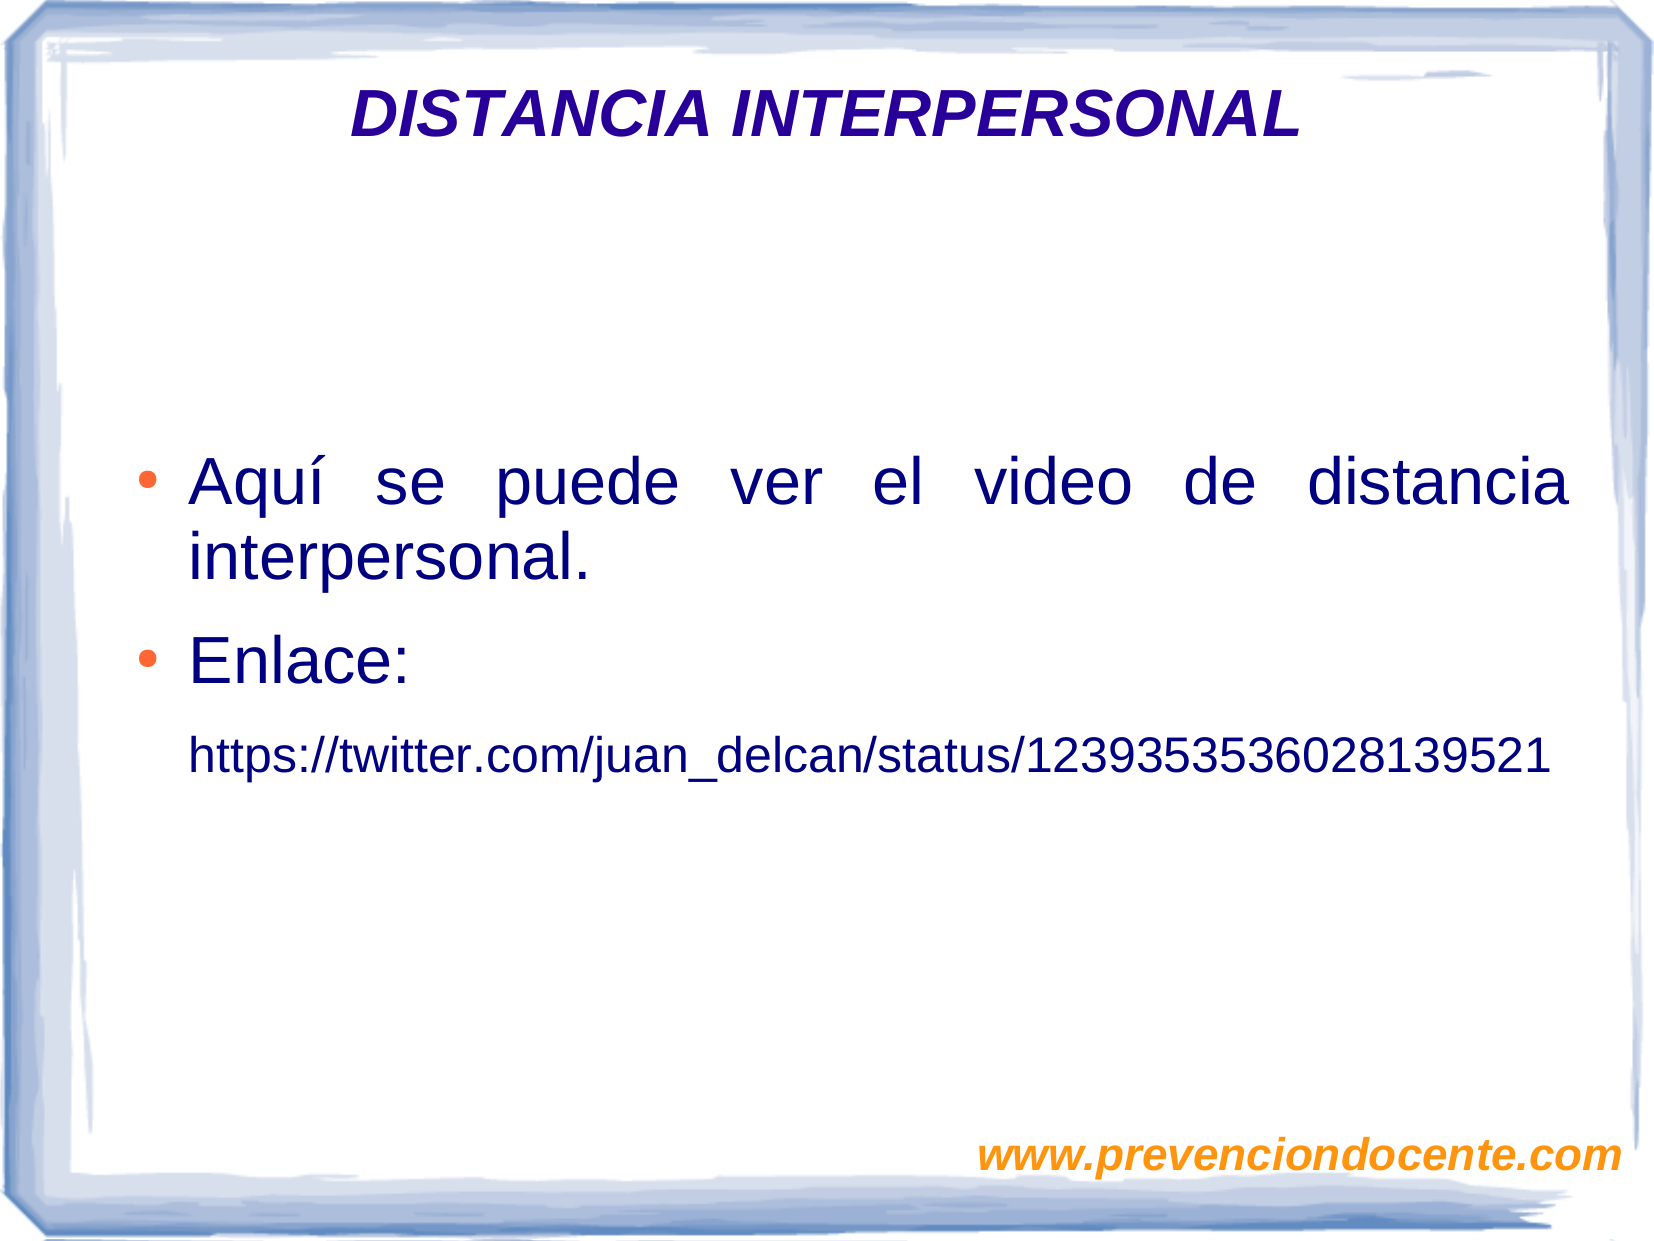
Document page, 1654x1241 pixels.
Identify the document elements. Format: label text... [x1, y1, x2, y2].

list Aquí se puede ver el video de distancia interpersonal. Enlace: https://twitter.com/juan_delcan/status/1239353536028139521 [118, 443, 1571, 784]
text_box www.prevenciondocente.com [906, 1129, 1625, 1182]
title DISTANCIA INTERPERSONAL [82, 49, 1571, 178]
picture [0, 0, 1654, 1241]
